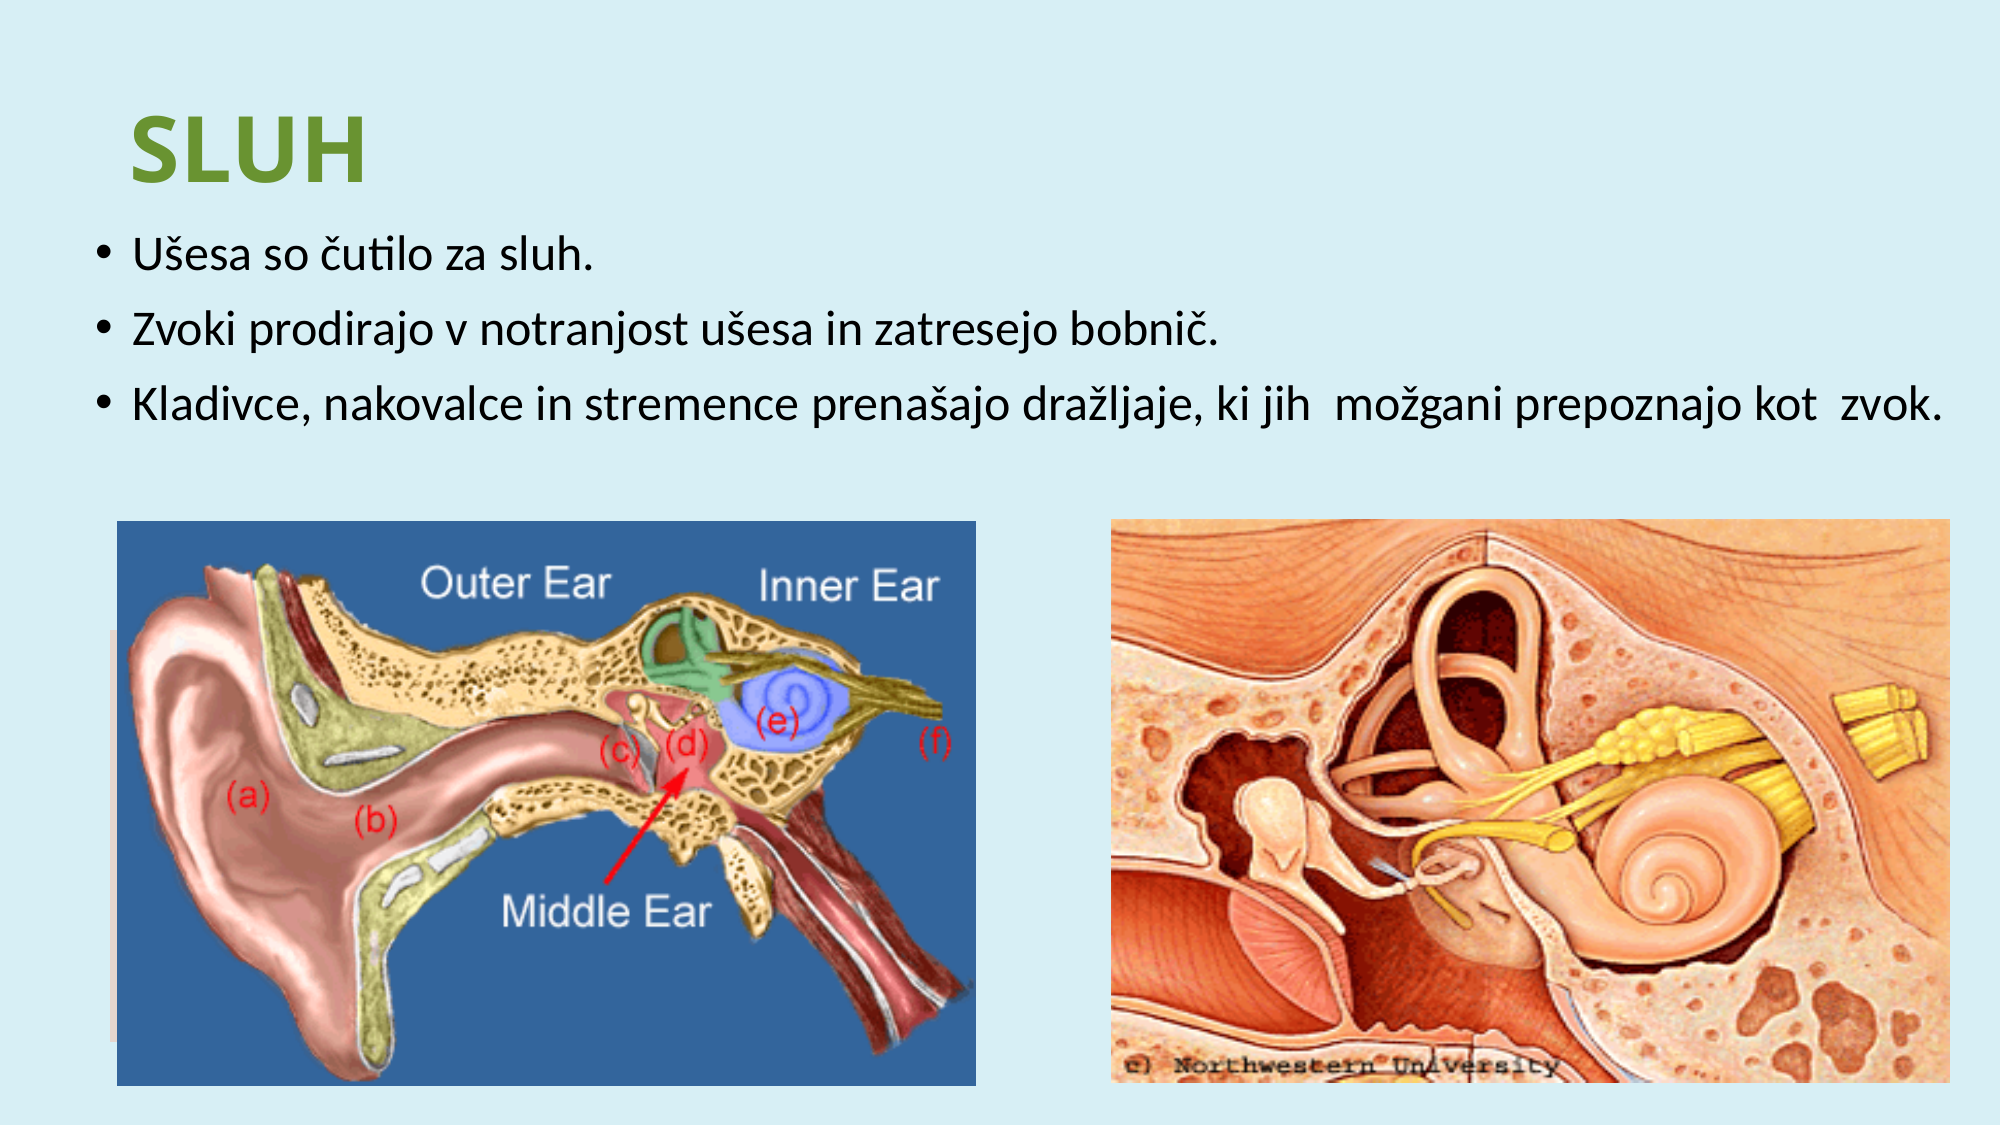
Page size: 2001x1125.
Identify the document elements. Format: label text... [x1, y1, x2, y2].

picture [1111, 519, 1950, 1083]
list Ušesa so čutilo za sluh. Zvoki prodirajo v notranjost ušesa in zatresejo bobnič. Kladivce, nakovalce in stremence prenašajo dražljaje, ki jih možgani prepoznajo kot zvok. [80, 219, 2000, 805]
picture [110, 521, 976, 1086]
title SLUH [115, 46, 717, 219]
